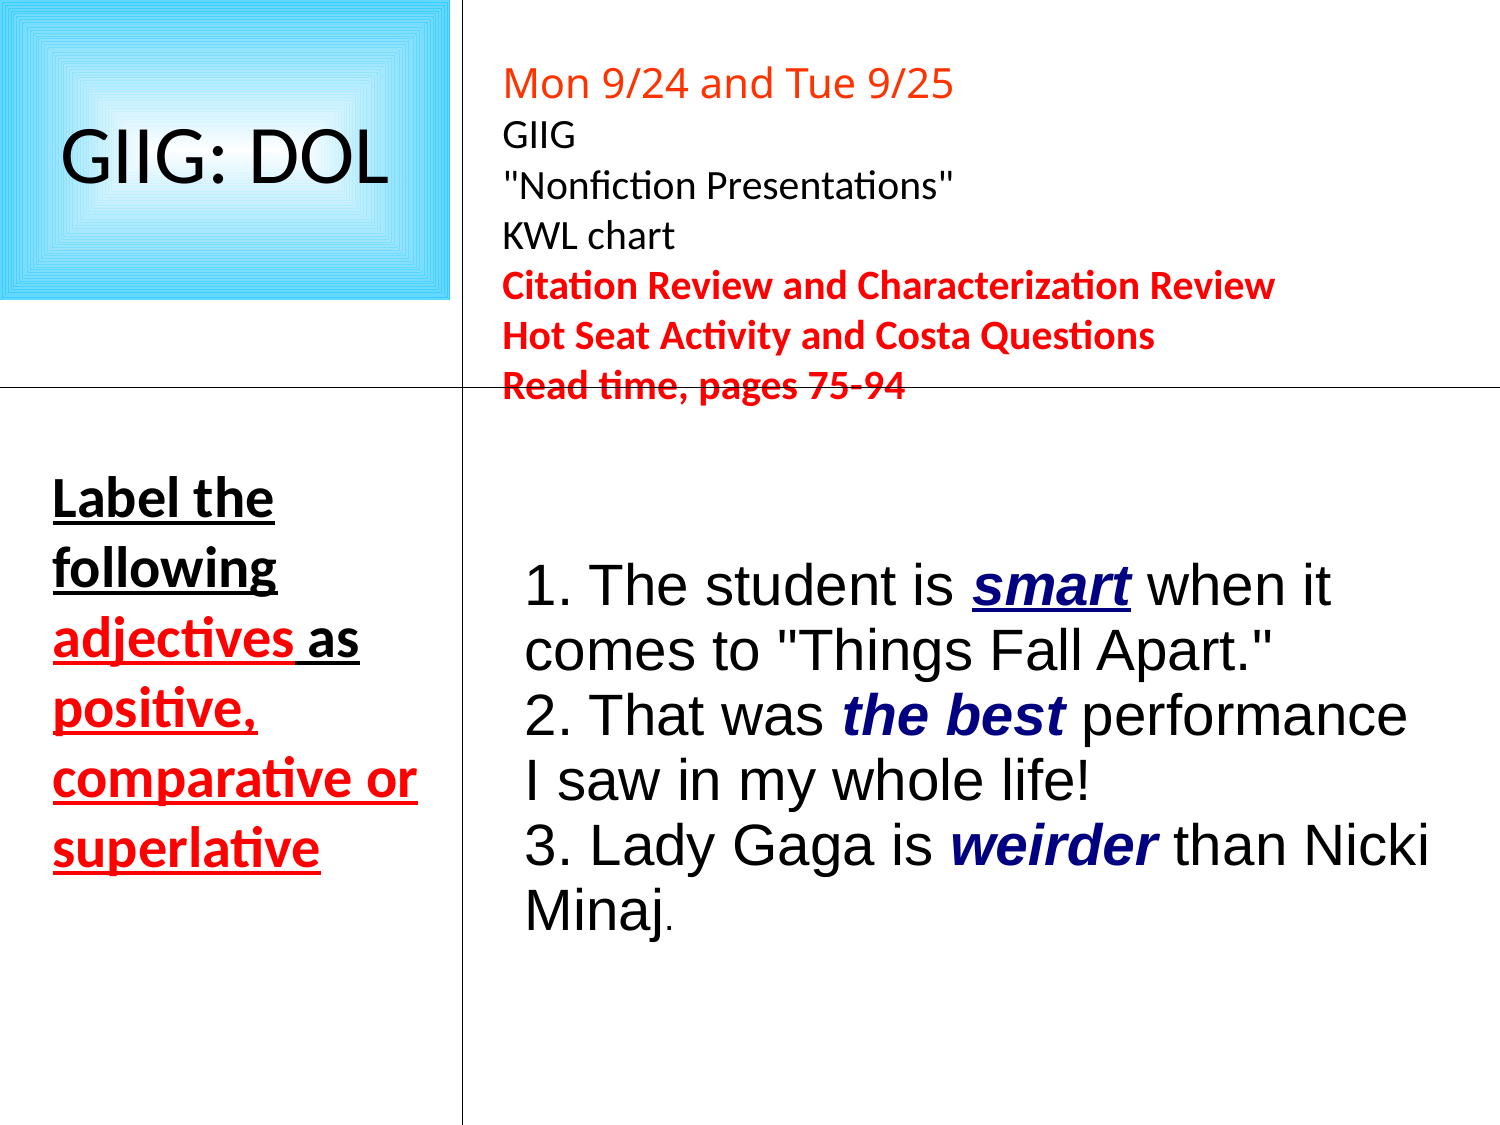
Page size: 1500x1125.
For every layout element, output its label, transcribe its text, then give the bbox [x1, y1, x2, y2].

text_box Mon 9/24 and Tue 9/25 GIIG "Nonfiction Presentations" KWL chart Citation Review and Characterization Review Hot Seat Activity and Costa Questions Read time, pages 75-94 [487, 49, 1360, 363]
title GIIG: DOL [0, 0, 450, 300]
text_box 1. The student is smart when it comes to "Things Fall Apart." 2. That was the best performance I saw in my whole life! 3. Lady Gaga is weirder than Nicki Minaj. [510, 479, 1448, 1125]
list Label the following adjectives as positive, comparative or superlative [37, 388, 451, 1018]
